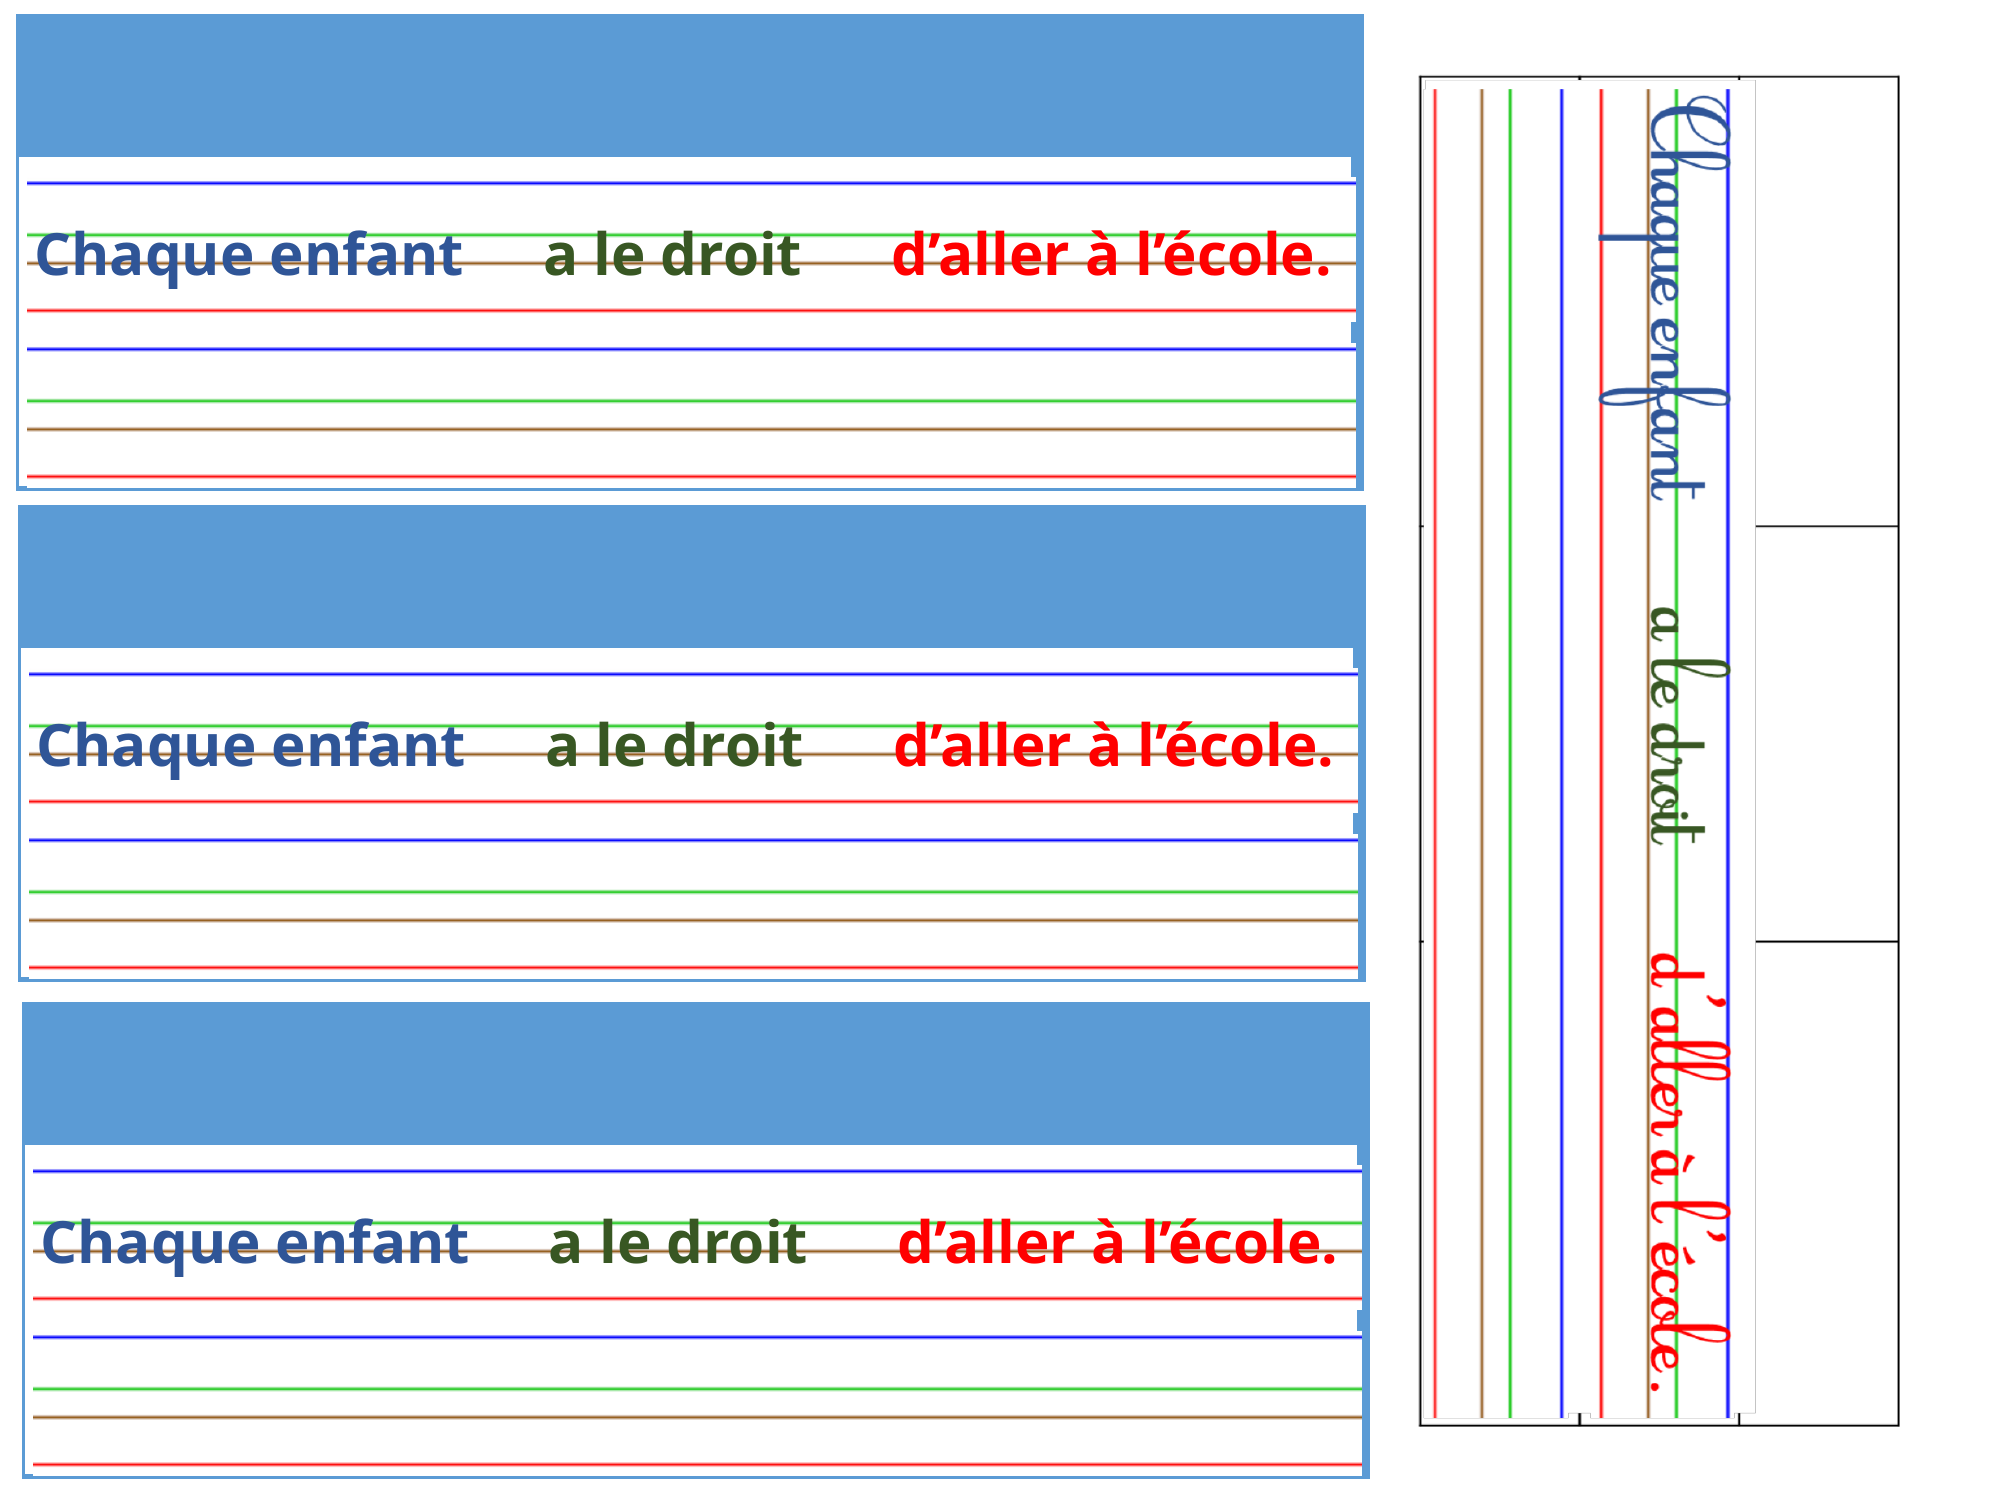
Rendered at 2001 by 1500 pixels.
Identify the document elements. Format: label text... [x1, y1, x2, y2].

text_box a le droit [513, 210, 817, 295]
table_header [467, 505, 882, 649]
table_header [18, 505, 467, 664]
table_cell [886, 1320, 1370, 1479]
picture [27, 177, 1356, 322]
text_box d’aller à l’école. [877, 210, 1347, 295]
picture [1417, 59, 1900, 1428]
text_box [20, 295, 1350, 485]
text_box [22, 649, 1352, 701]
table_header [16, 14, 465, 173]
table_cell [1352, 664, 1366, 823]
table_header [882, 505, 1366, 664]
picture [33, 1165, 1362, 1310]
picture [29, 834, 1358, 979]
text_box Chaque enfant [26, 1198, 485, 1283]
table_header [471, 1002, 886, 1146]
table_header [22, 1002, 471, 1161]
table_cell [16, 332, 465, 491]
table_header [880, 14, 1364, 173]
table_cell [1350, 173, 1364, 332]
table_cell [22, 1320, 471, 1479]
table_cell [16, 173, 20, 332]
text_box [22, 786, 1352, 976]
text_box [20, 159, 1350, 210]
table_cell [18, 664, 22, 823]
text_box a le droit [515, 701, 819, 786]
table_cell [22, 1161, 26, 1320]
table_cell [1356, 1161, 1370, 1320]
table_header [886, 1002, 1370, 1161]
picture [29, 668, 1358, 813]
text_box Chaque enfant [22, 701, 481, 786]
table_cell [18, 823, 467, 982]
text_box Chaque enfant [20, 210, 479, 295]
picture [27, 343, 1356, 488]
table_cell [882, 823, 1366, 982]
text_box [26, 1283, 1356, 1473]
table_cell [880, 332, 1364, 491]
picture [33, 1331, 1362, 1476]
table_header [465, 14, 880, 159]
text_box d’aller à l’école. [882, 1198, 1353, 1283]
text_box [26, 1146, 1356, 1198]
text_box d’aller à l’école. [879, 701, 1349, 786]
text_box a le droit [519, 1198, 823, 1283]
